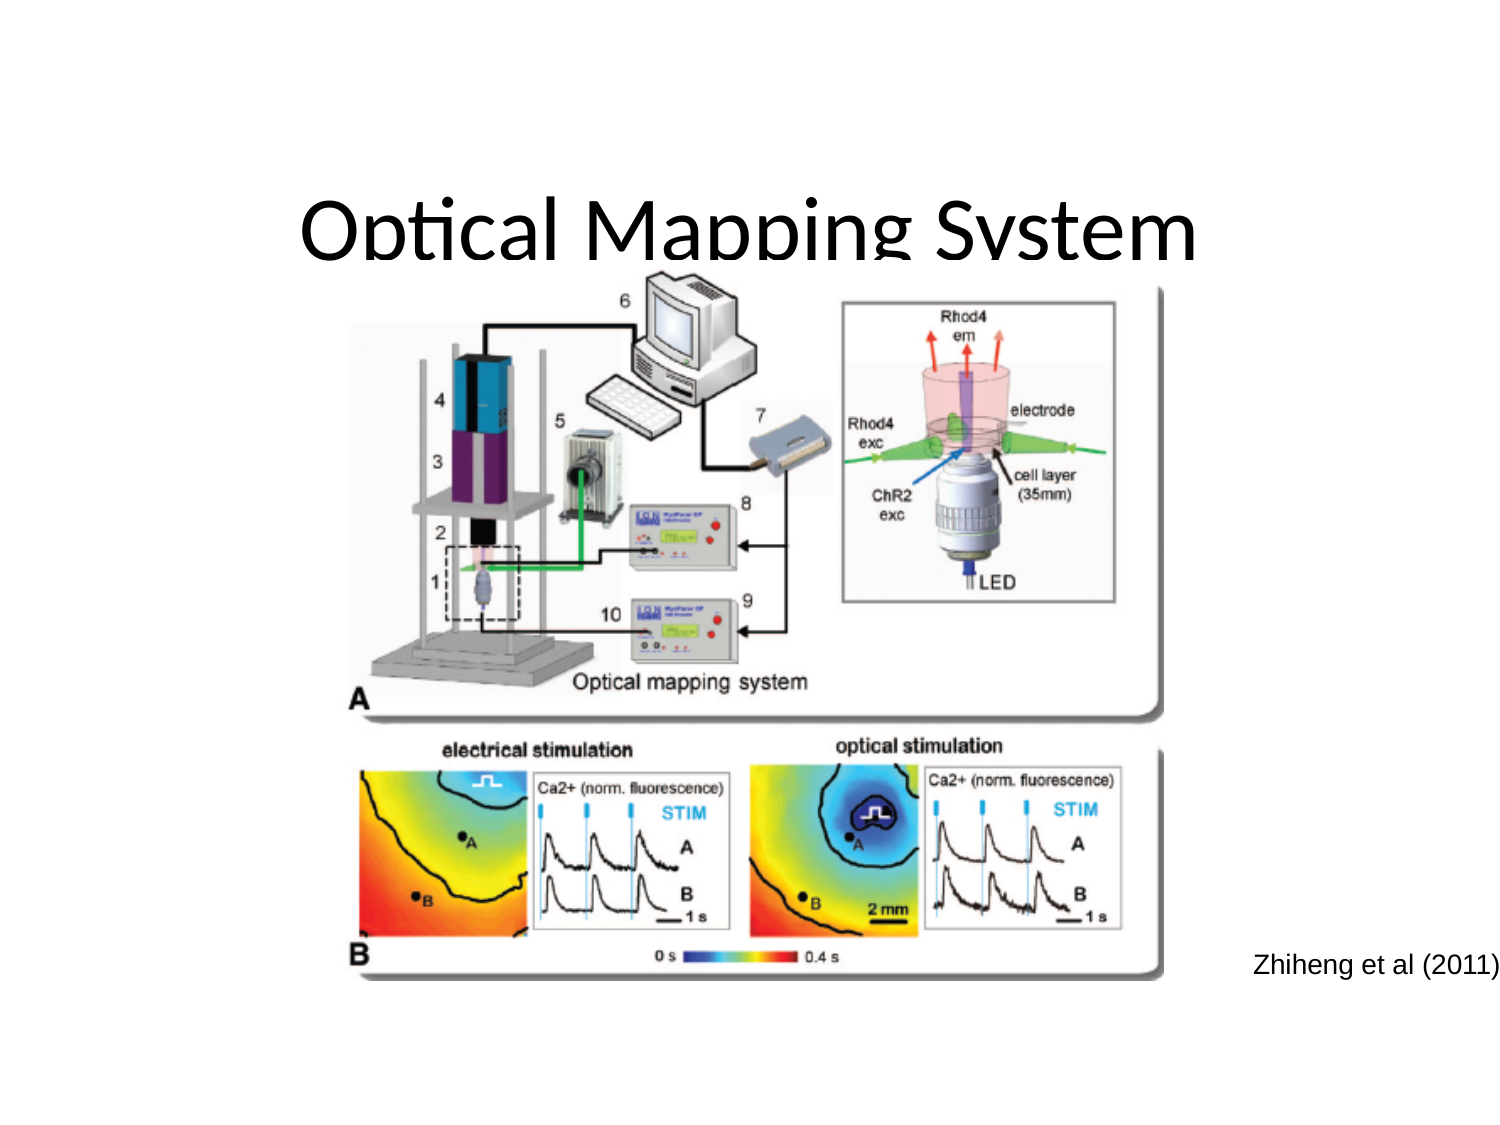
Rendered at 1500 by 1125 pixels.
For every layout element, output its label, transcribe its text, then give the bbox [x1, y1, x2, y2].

title Optical Mapping System [103, 141, 1397, 306]
picture [336, 260, 1164, 981]
text_box Zhiheng et al (2011) [1238, 938, 1500, 989]
